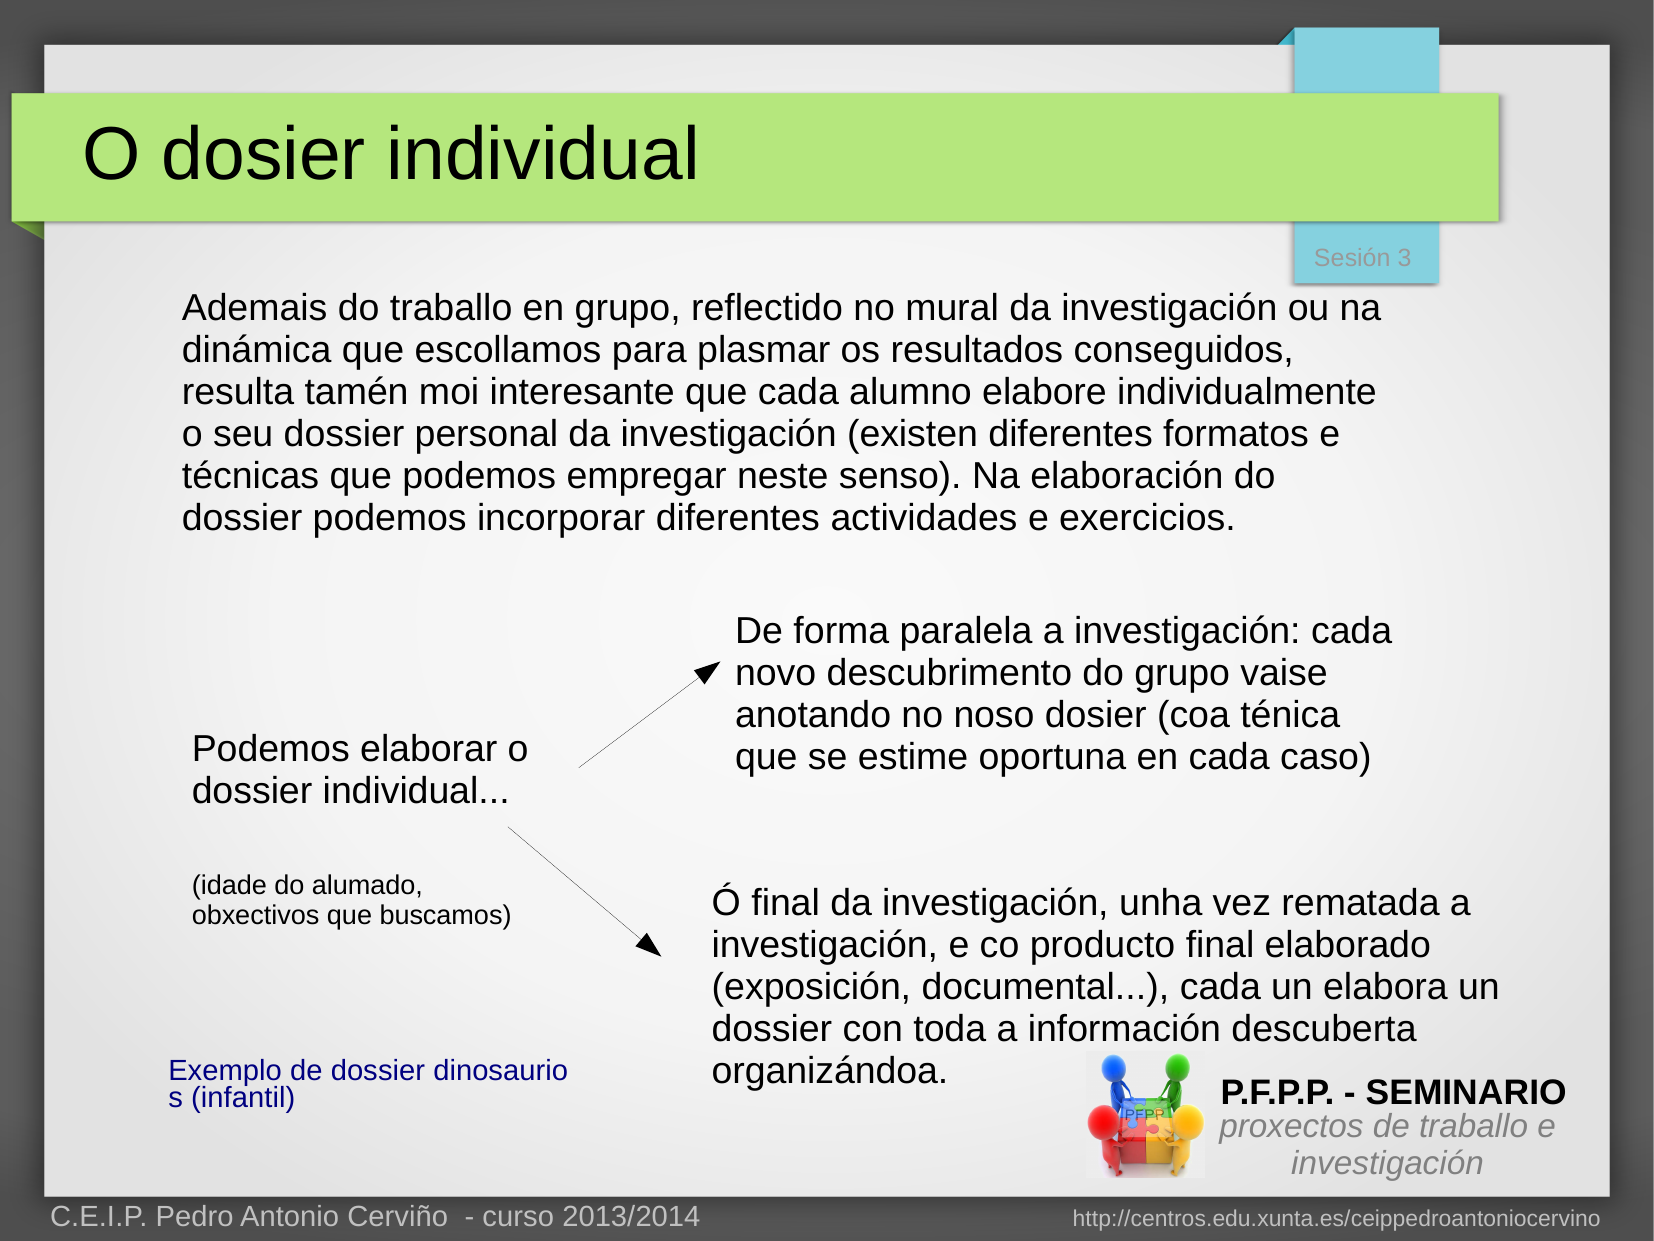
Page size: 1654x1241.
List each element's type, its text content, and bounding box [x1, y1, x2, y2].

subtitle P.F.P.P. - SEMINARIO [1205, 1062, 1630, 1123]
text_box Ademais do traballo en grupo, reflectido no mural da investigación ou na dinámica que escollamos para plasmar os resultados conseguidos, resulta tamén moi interesante que cada alumno elabore individualmente o seu dossier personal da investigación (existen diferentes formatos e técnicas que podemos empregar neste senso). Na elaboración do dossier podemos incorporar diferentes actividades e exercicios. [167, 279, 1406, 546]
text_box Ó final da investigación, unha vez rematada a investigación, e co producto final elaborado (exposición, documental...), cada un elabora un dossier con toda a información descuberta organizándoa. [696, 874, 1548, 1099]
text_box Sesión 3 [1299, 236, 1430, 280]
text_box proxectos de traballo e investigación [1192, 1106, 1583, 1182]
text_box Podemos elaborar o dossier individual... [177, 720, 567, 820]
title O dosier individual [82, 94, 1264, 213]
text_box (idade do alumado, obxectivos que buscamos) [177, 862, 544, 938]
picture [0, 0, 1654, 1241]
text_box De forma paralela a investigación: cada novo descubrimento do grupo vaise anotando no noso dosier (coa ténica que se estime oportuna en cada caso) [720, 602, 1418, 786]
text_box Exemplo de dossier dinosaurios (infantil) [153, 1046, 591, 1095]
text_box C.E.I.P. Pedro Antonio Cerviño - curso 2013/2014 http://centros.edu.xunta.es/ceippedroantoniocervino [35, 1192, 1630, 1241]
